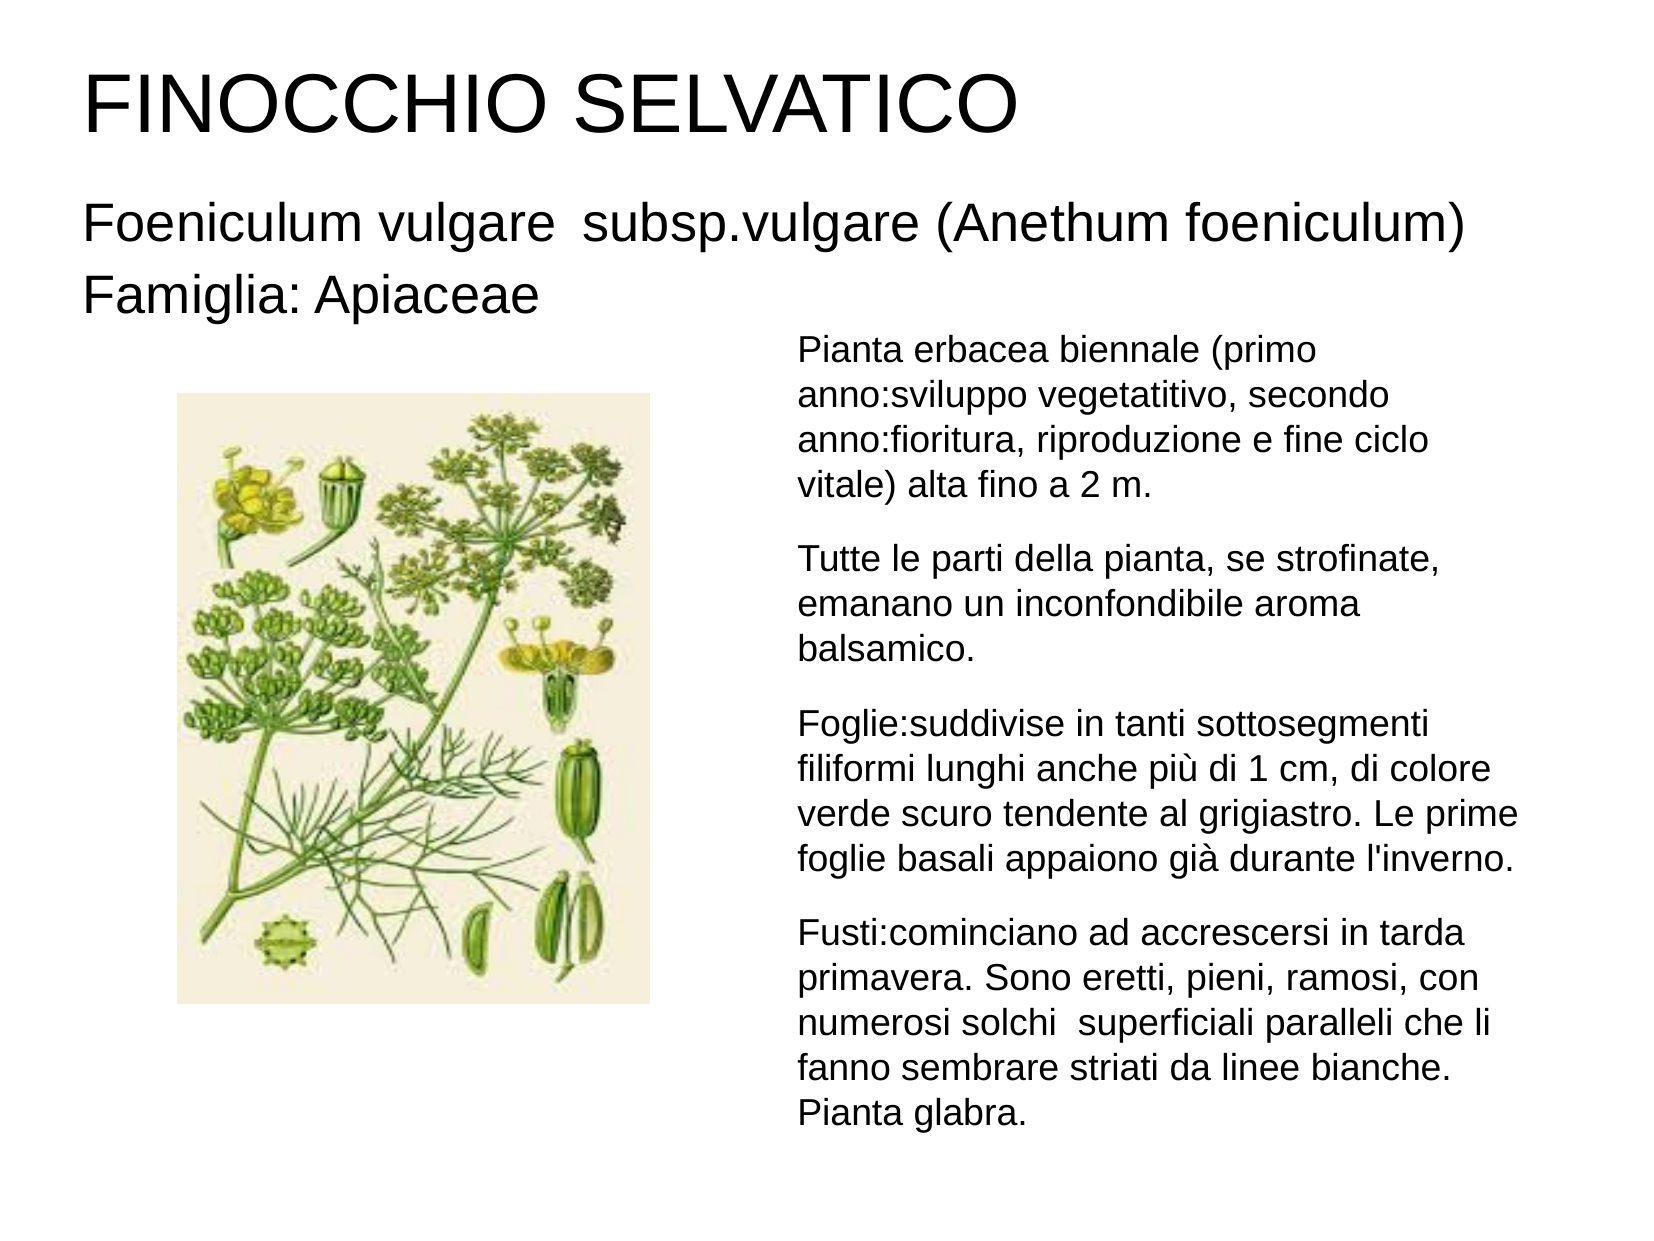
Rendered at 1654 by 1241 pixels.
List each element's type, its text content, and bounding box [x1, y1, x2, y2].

title FINOCCHIO SELVATICO Foeniculum vulgare subsp.vulgare (Anethum foeniculum) Famiglia: Apiaceae [82, 49, 1571, 306]
list Pianta erbacea biennale (primo anno:sviluppo vegetatitivo, secondo anno:fioritura, riproduzione e fine ciclo vitale) alta fino a 2 m. Tutte le parti della pianta, se strofinate, emanano un inconfondibile aroma balsamico. Foglie:suddivise in tanti sottosegmenti filiformi lunghi anche più di 1 cm, di colore verde scuro tendente al grigiastro. Le prime foglie basali appaiono già durante l'inverno. Fusti:cominciano ad accrescersi in tarda primavera. Sono eretti, pieni, ramosi, con numerosi solchi superficiali paralleli che li fanno sembrare striati da linee bianche. Pianta glabra. [797, 324, 1524, 1182]
picture [177, 394, 650, 1004]
